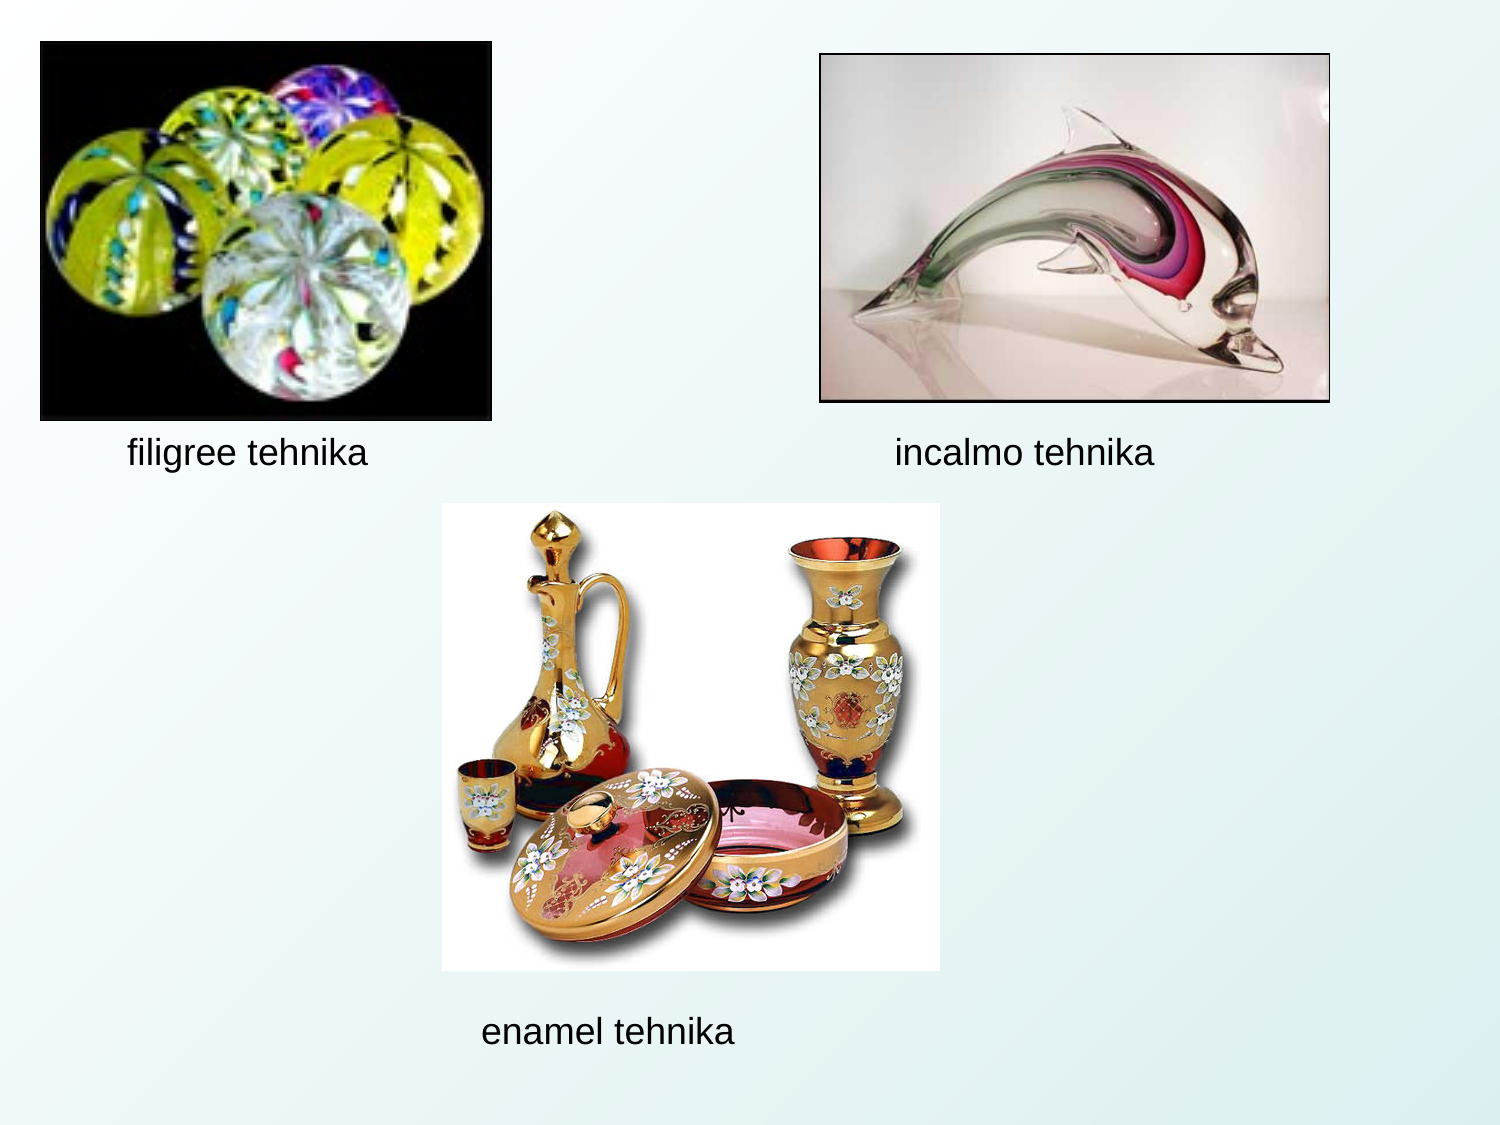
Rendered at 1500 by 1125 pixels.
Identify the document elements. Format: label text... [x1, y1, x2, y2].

text_box filigree tehnika [112, 420, 420, 481]
text_box enamel tehnika [466, 999, 880, 1060]
picture [41, 42, 491, 420]
text_box incalmo tehnika [879, 420, 1270, 481]
picture [442, 503, 940, 971]
picture [820, 54, 1329, 401]
